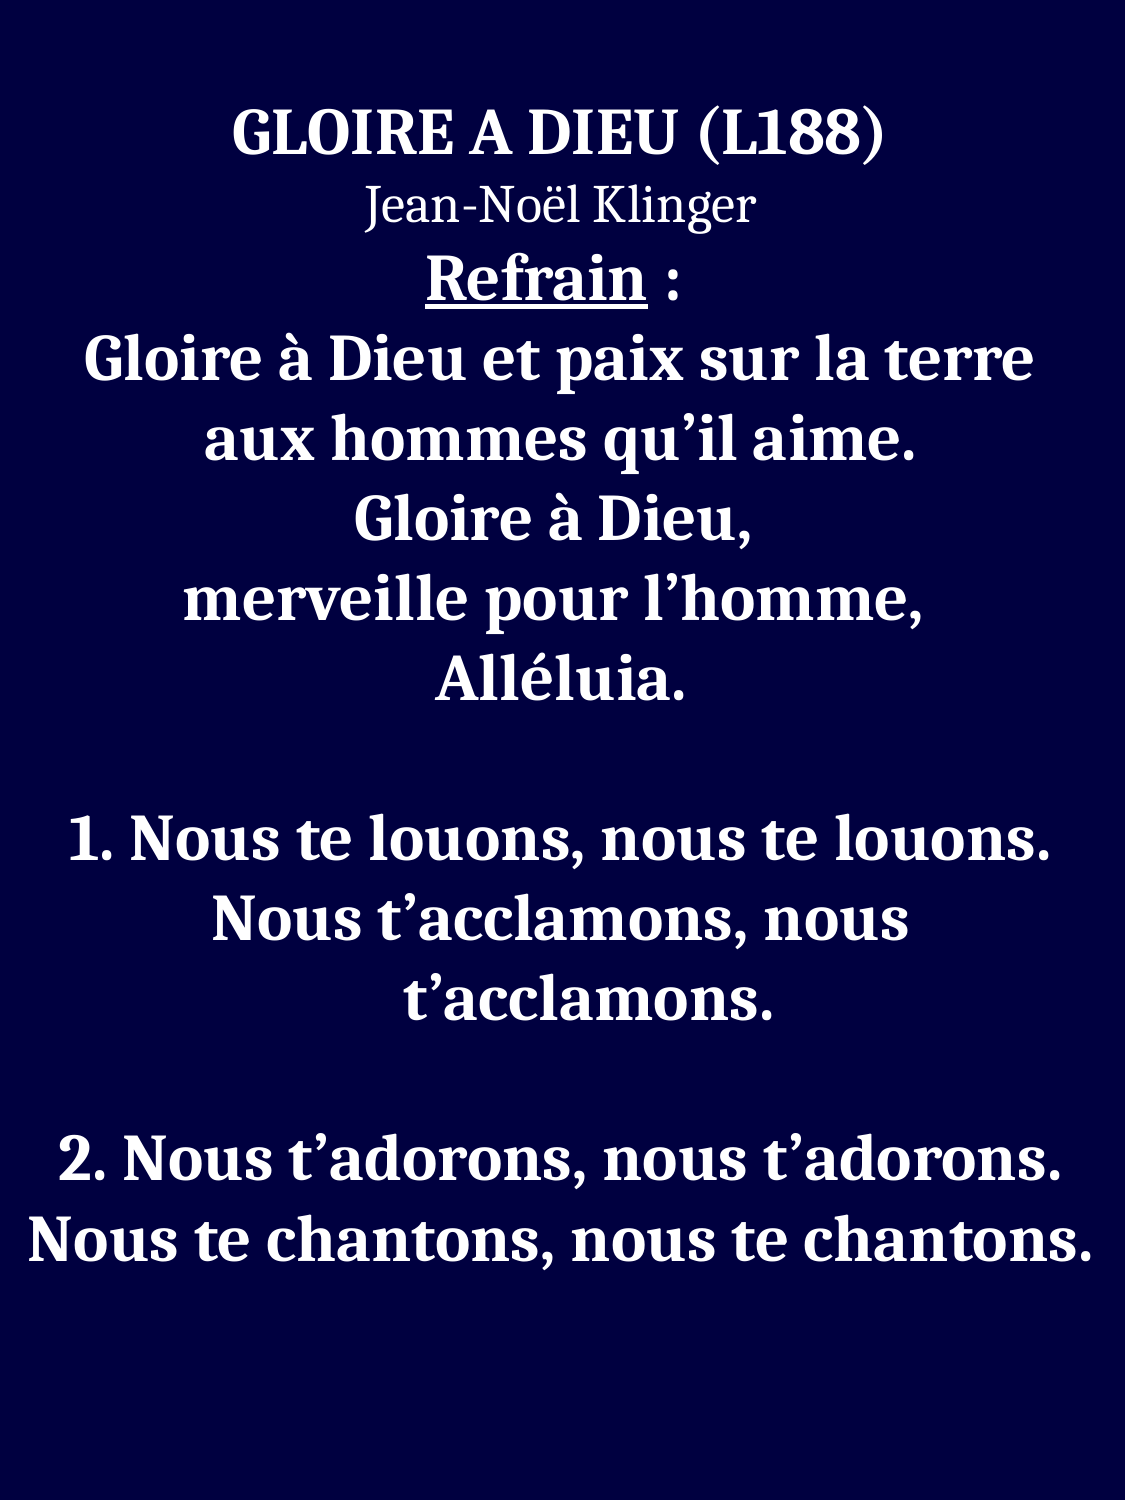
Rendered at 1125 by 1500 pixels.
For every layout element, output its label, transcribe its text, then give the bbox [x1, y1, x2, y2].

text_box GLOIRE A DIEU (L188) Jean-Noël Klinger Refrain : Gloire à Dieu et paix sur la terre aux hommes qu’il aime. Gloire à Dieu, merveille pour l’homme, Alléluia. 1. Nous te louons, nous te louons. Nous t’acclamons, nous t’acclamons. 2. Nous t’adorons, nous t’adorons. Nous te chantons, nous te chantons. [11, 35, 1110, 1441]
